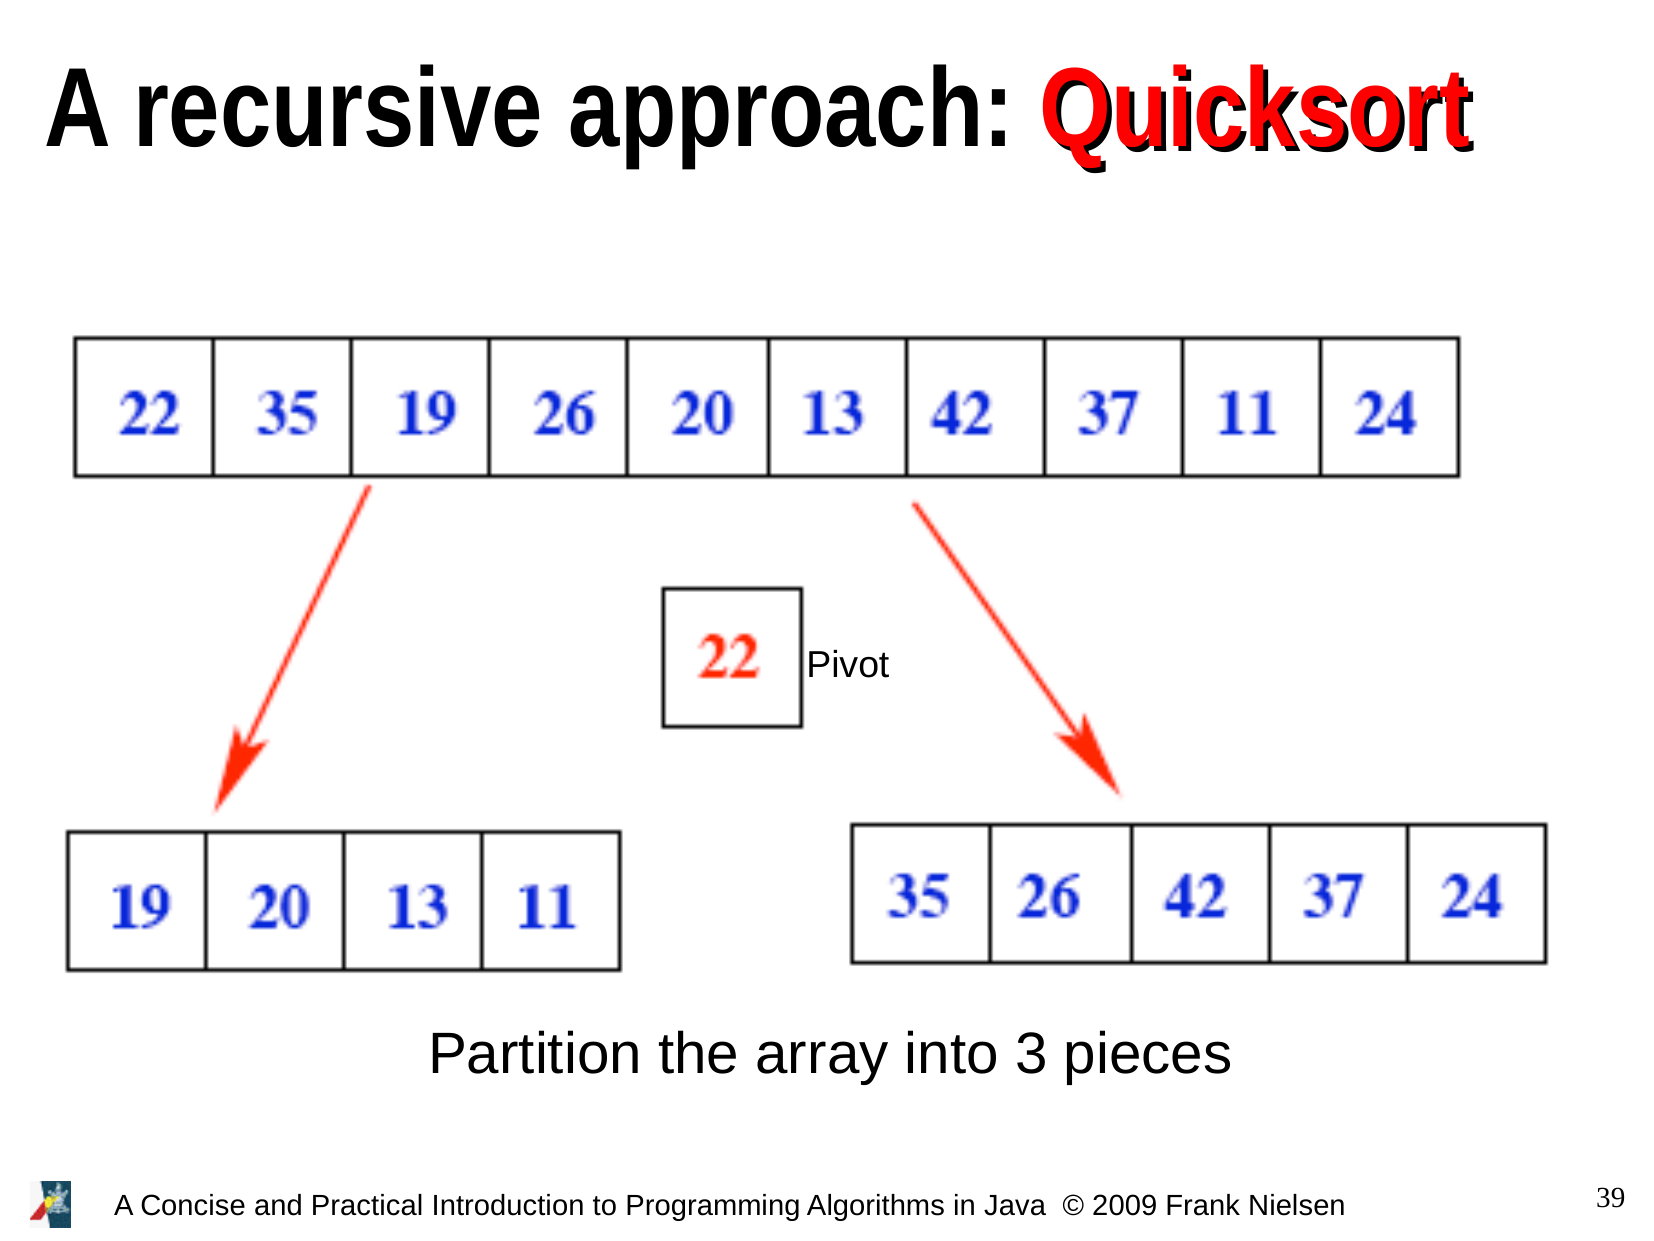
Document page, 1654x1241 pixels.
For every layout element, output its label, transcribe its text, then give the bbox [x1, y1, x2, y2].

text_box A recursive approach: Quicksort [29, 33, 1486, 178]
picture [29, 1181, 71, 1228]
text_box Partition the array into 3 pieces [413, 1012, 1249, 1093]
picture [42, 236, 1654, 1093]
